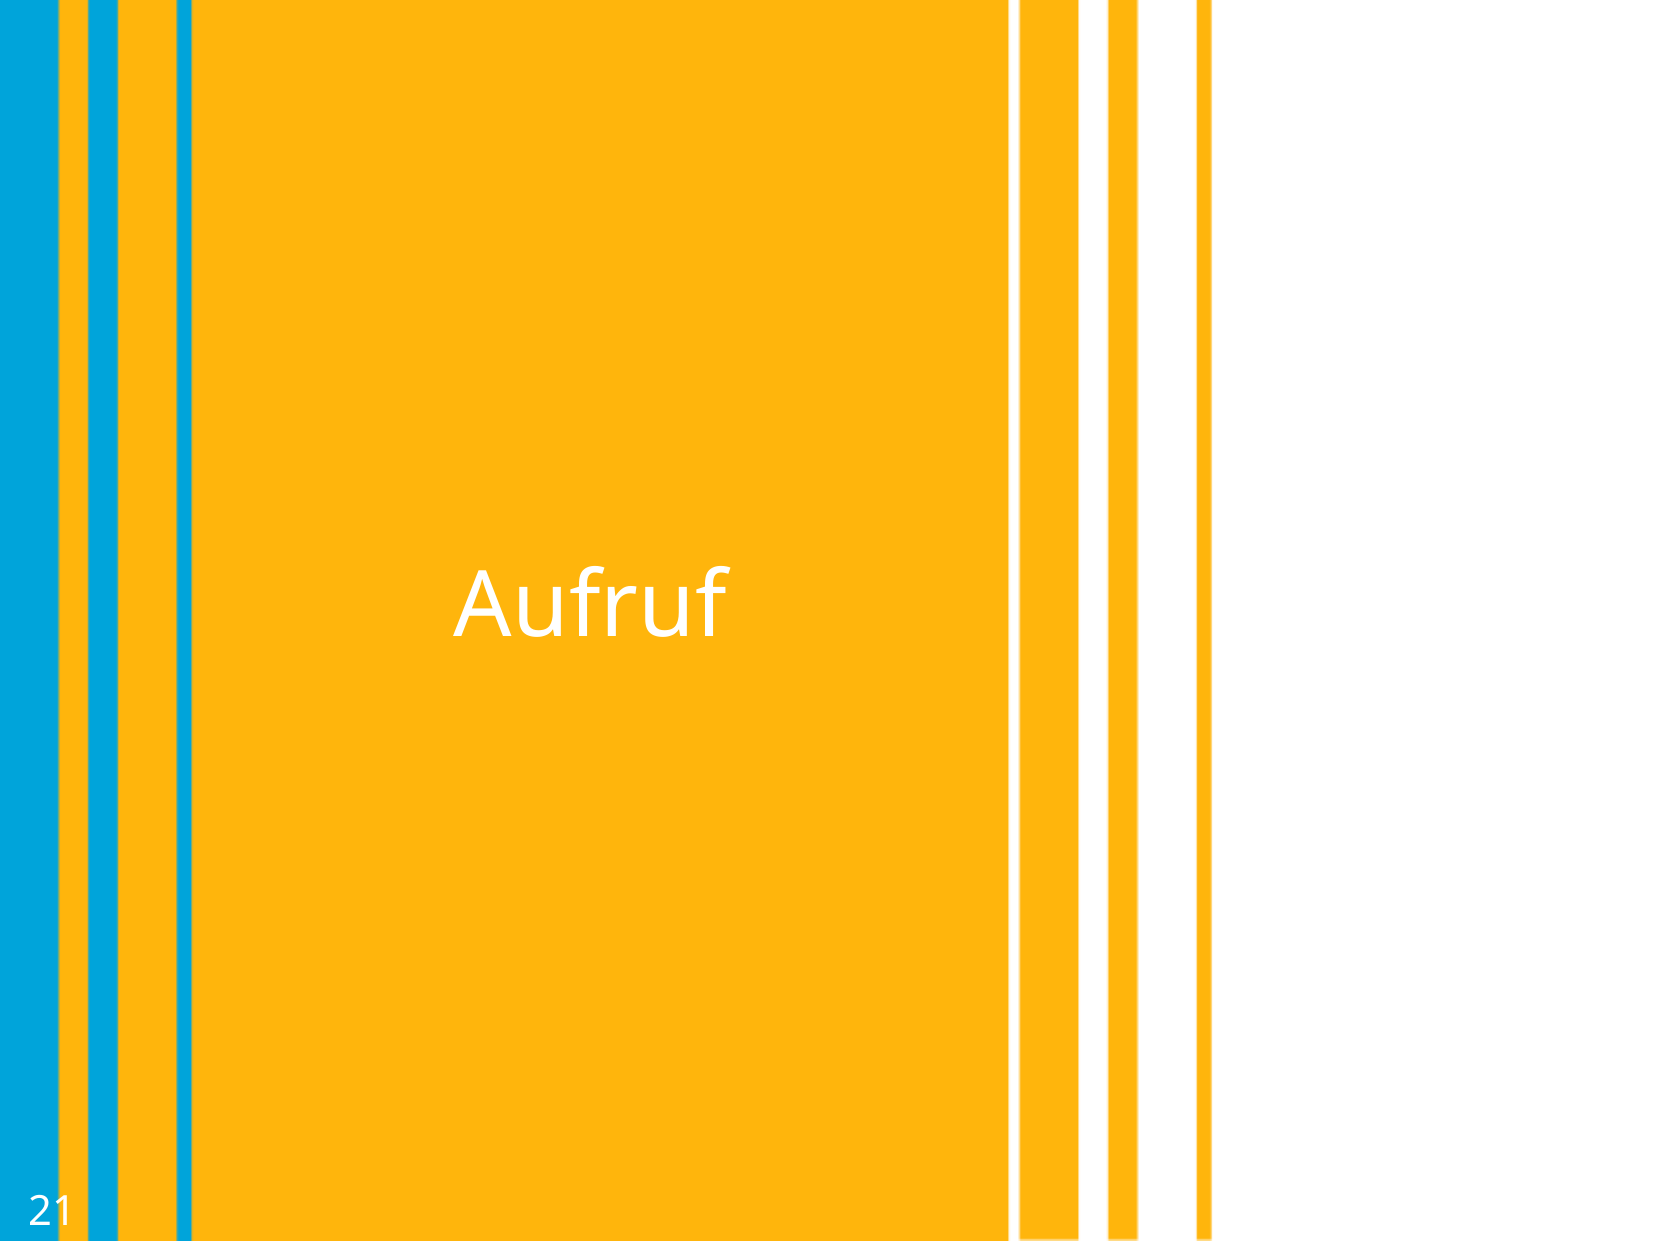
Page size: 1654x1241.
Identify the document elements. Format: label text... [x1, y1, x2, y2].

picture [58, 0, 89, 1241]
picture [192, 0, 1654, 1241]
title Aufruf [206, 49, 975, 1152]
picture [117, 0, 178, 1241]
